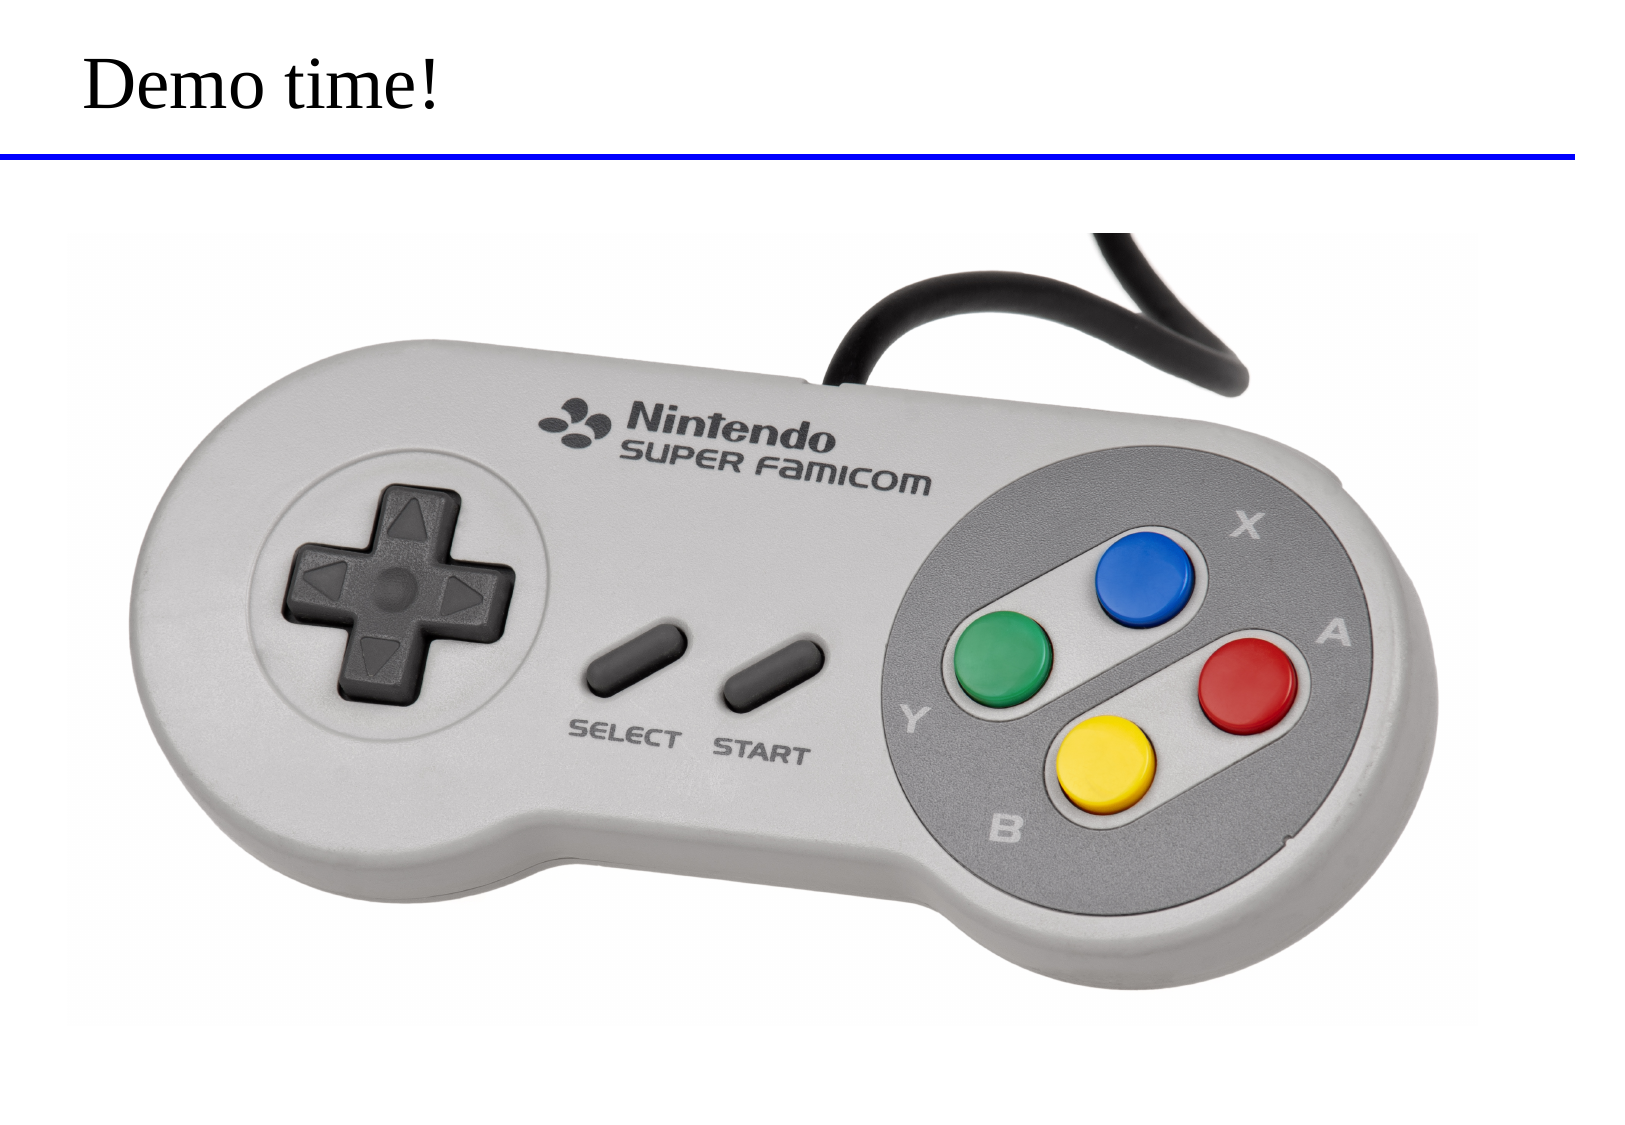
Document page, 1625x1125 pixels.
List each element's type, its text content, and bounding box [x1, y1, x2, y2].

title Demo time! [67, 27, 1544, 131]
picture [67, 233, 1478, 1026]
